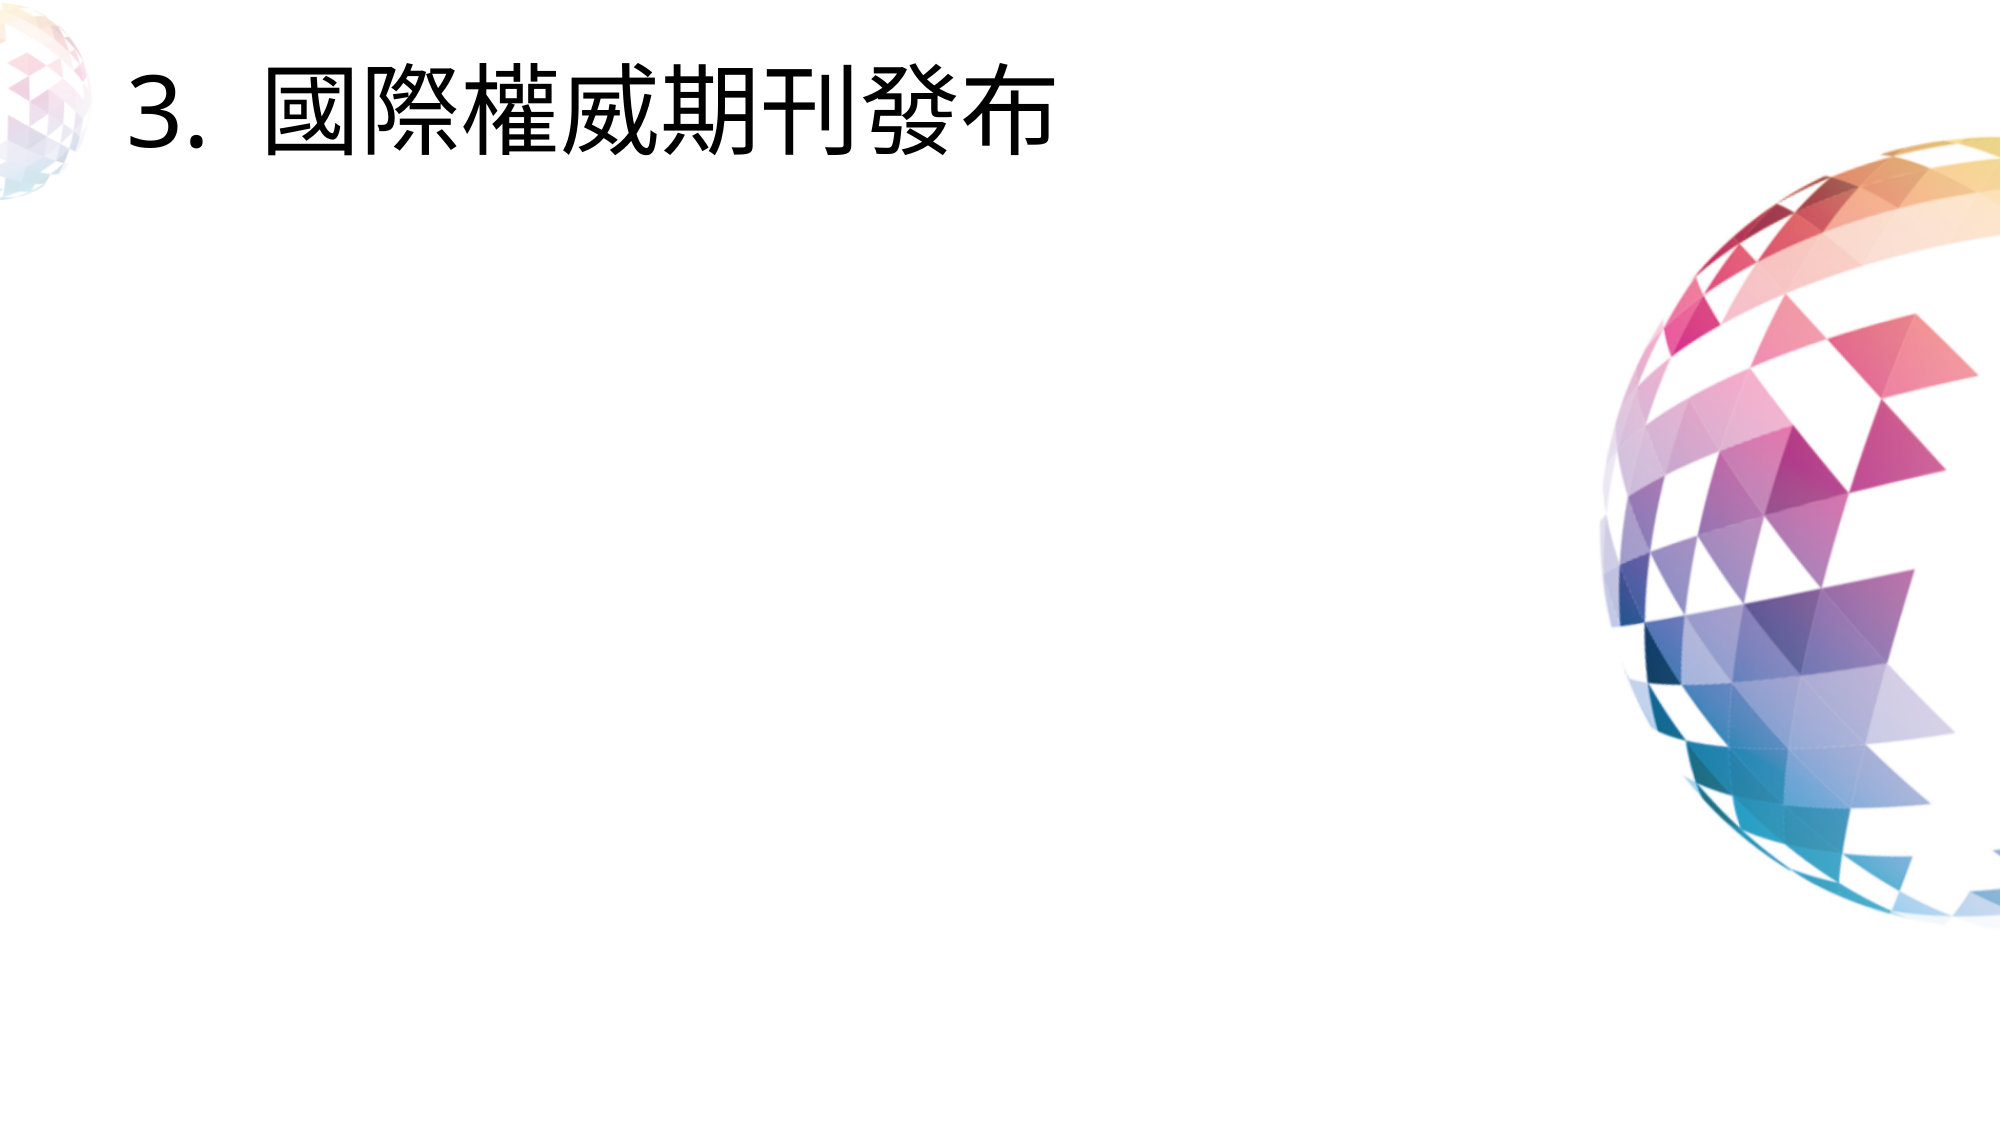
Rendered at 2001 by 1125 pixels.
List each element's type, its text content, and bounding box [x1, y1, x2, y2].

picture [0, 0, 2000, 1125]
text_box 3. 國際權威期刊發布 [111, 29, 1837, 177]
